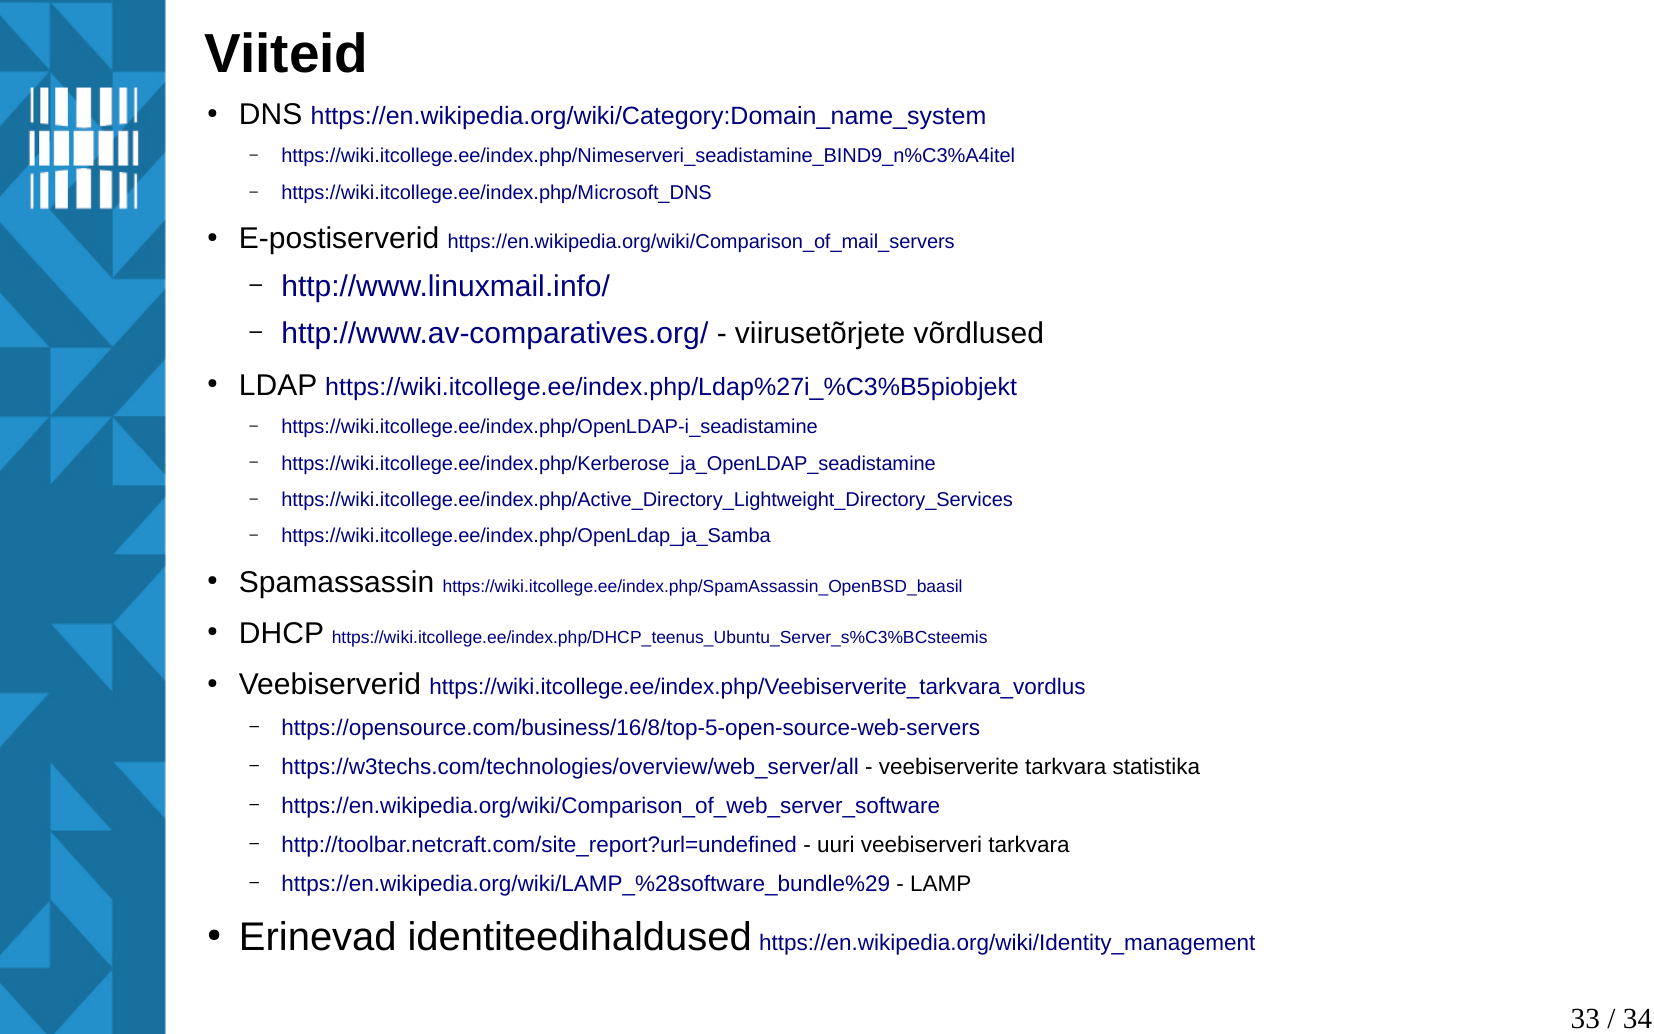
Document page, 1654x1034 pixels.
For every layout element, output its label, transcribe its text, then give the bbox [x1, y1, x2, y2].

title Viiteid [204, 11, 1388, 95]
list DNS https://en.wikipedia.org/wiki/Category:Domain_name_system https://wiki.itcollege.ee/index.php/Nimeserveri_seadistamine_BIND9_n%C3%A4itel https://wiki.itcollege.ee/index.php/Microsoft_DNS E-postiserverid https://en.wikipedia.org/wiki/Comparison_of_mail_servers http://www.linuxmail.info/ http://www.av-comparatives.org/ - viirusetõrjete võrdlused LDAP https://wiki.itcollege.ee/index.php/Ldap%27i_%C3%B5piobjekt https://wiki.itcollege.ee/index.php/OpenLDAP-i_seadistamine https://wiki.itcollege.ee/index.php/Kerberose_ja_OpenLDAP_seadistamine https://wiki.itcollege.ee/index.php/Active_Directory_Lightweight_Directory_Services https://wiki.itcollege.ee/index.php/OpenLdap_ja_Samba Spamassassin https://wiki.itcollege.ee/index.php/SpamAssassin_OpenBSD_baasil DHCP https://wiki.itcollege.ee/index.php/DHCP_teenus_Ubuntu_Server_s%C3%BCsteemis Veebiserverid https://wiki.itcollege.ee/index.php/Veebiserverite_tarkvara_vordlus https://opensource.com/business/16/8/top-5-open-source-web-servers https://w3techs.com/technologies/overview/web_server/all - veebiserverite tarkvara statistika https://en.wikipedia.org/wiki/Comparison_of_web_server_software http://toolbar.netcraft.com/site_report?url=undefined - uuri veebiserveri tarkvara https://en.wikipedia.org/wiki/LAMP_%28software_bundle%29 - LAMP Erinevad identiteedihaldused https://en.wikipedia.org/wiki/Identity_management [196, 97, 1506, 969]
